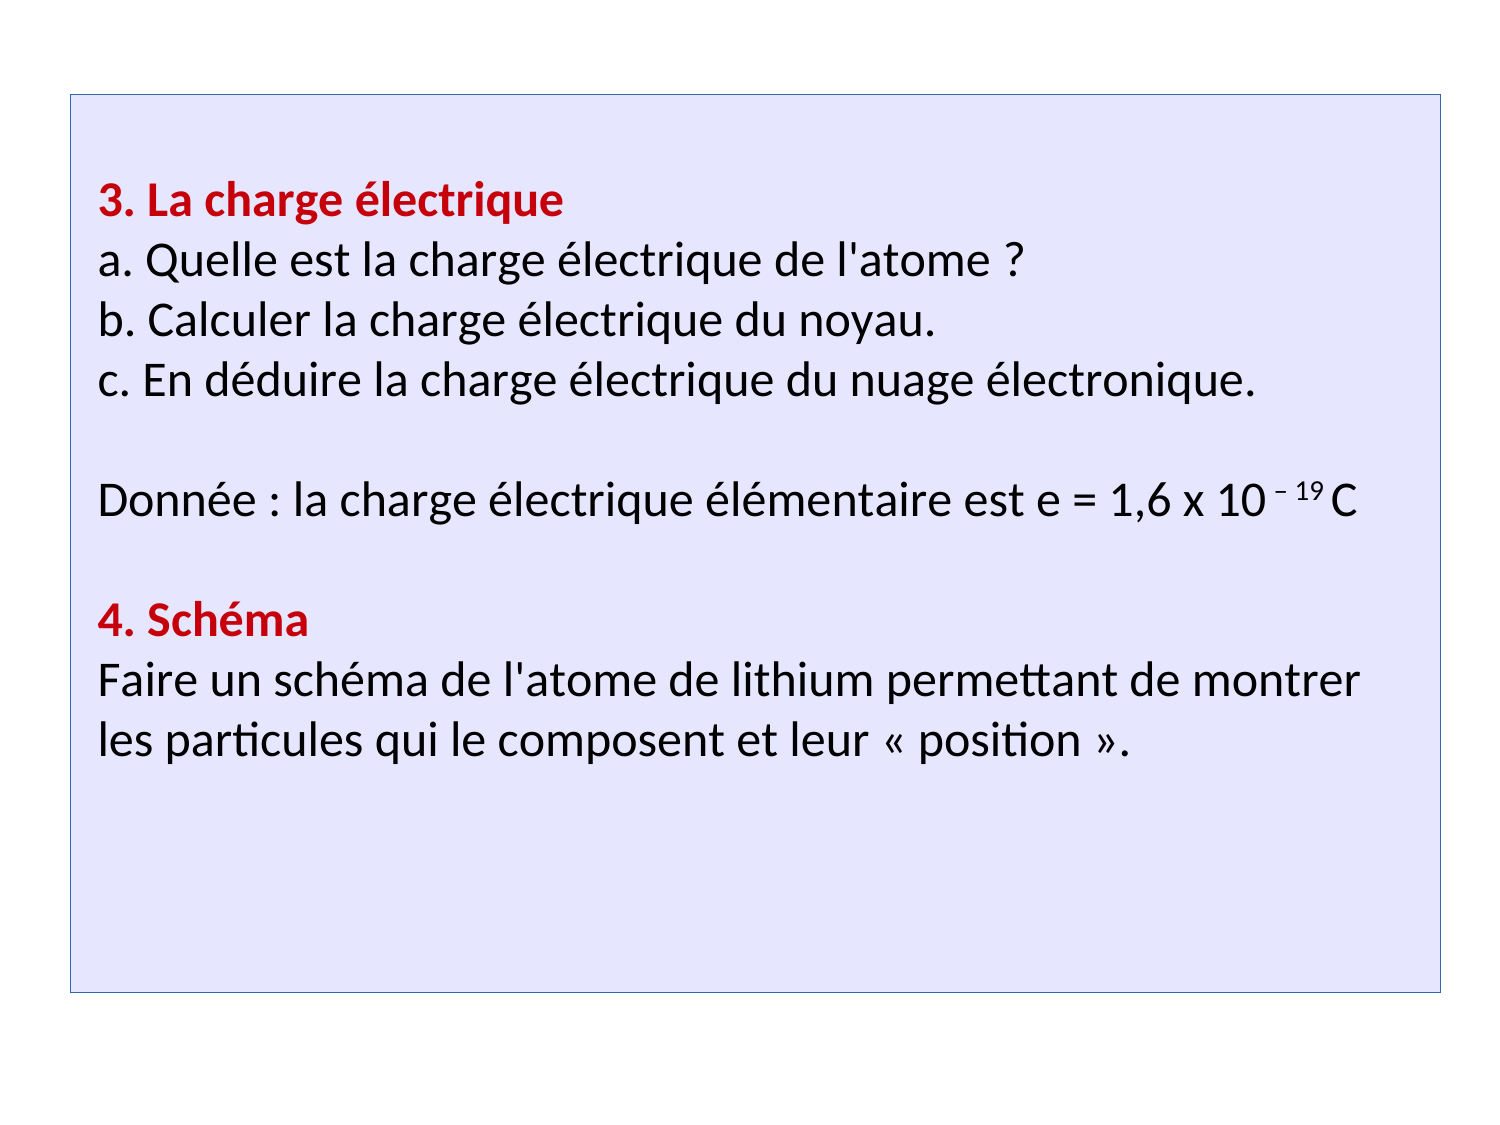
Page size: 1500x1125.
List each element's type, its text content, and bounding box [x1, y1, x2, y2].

text_box [70, 94, 1441, 993]
text_box 3. La charge électrique a. Quelle est la charge électrique de l'atome ? b. Calculer la charge électrique du noyau. c. En déduire la charge électrique du nuage électronique. Donnée : la charge électrique élémentaire est e = 1,6 x 10 – 19 C 4. Schéma Faire un schéma de l'atome de lithium permettant de montrer les particules qui le composent et leur « position ». [82, 159, 1419, 775]
